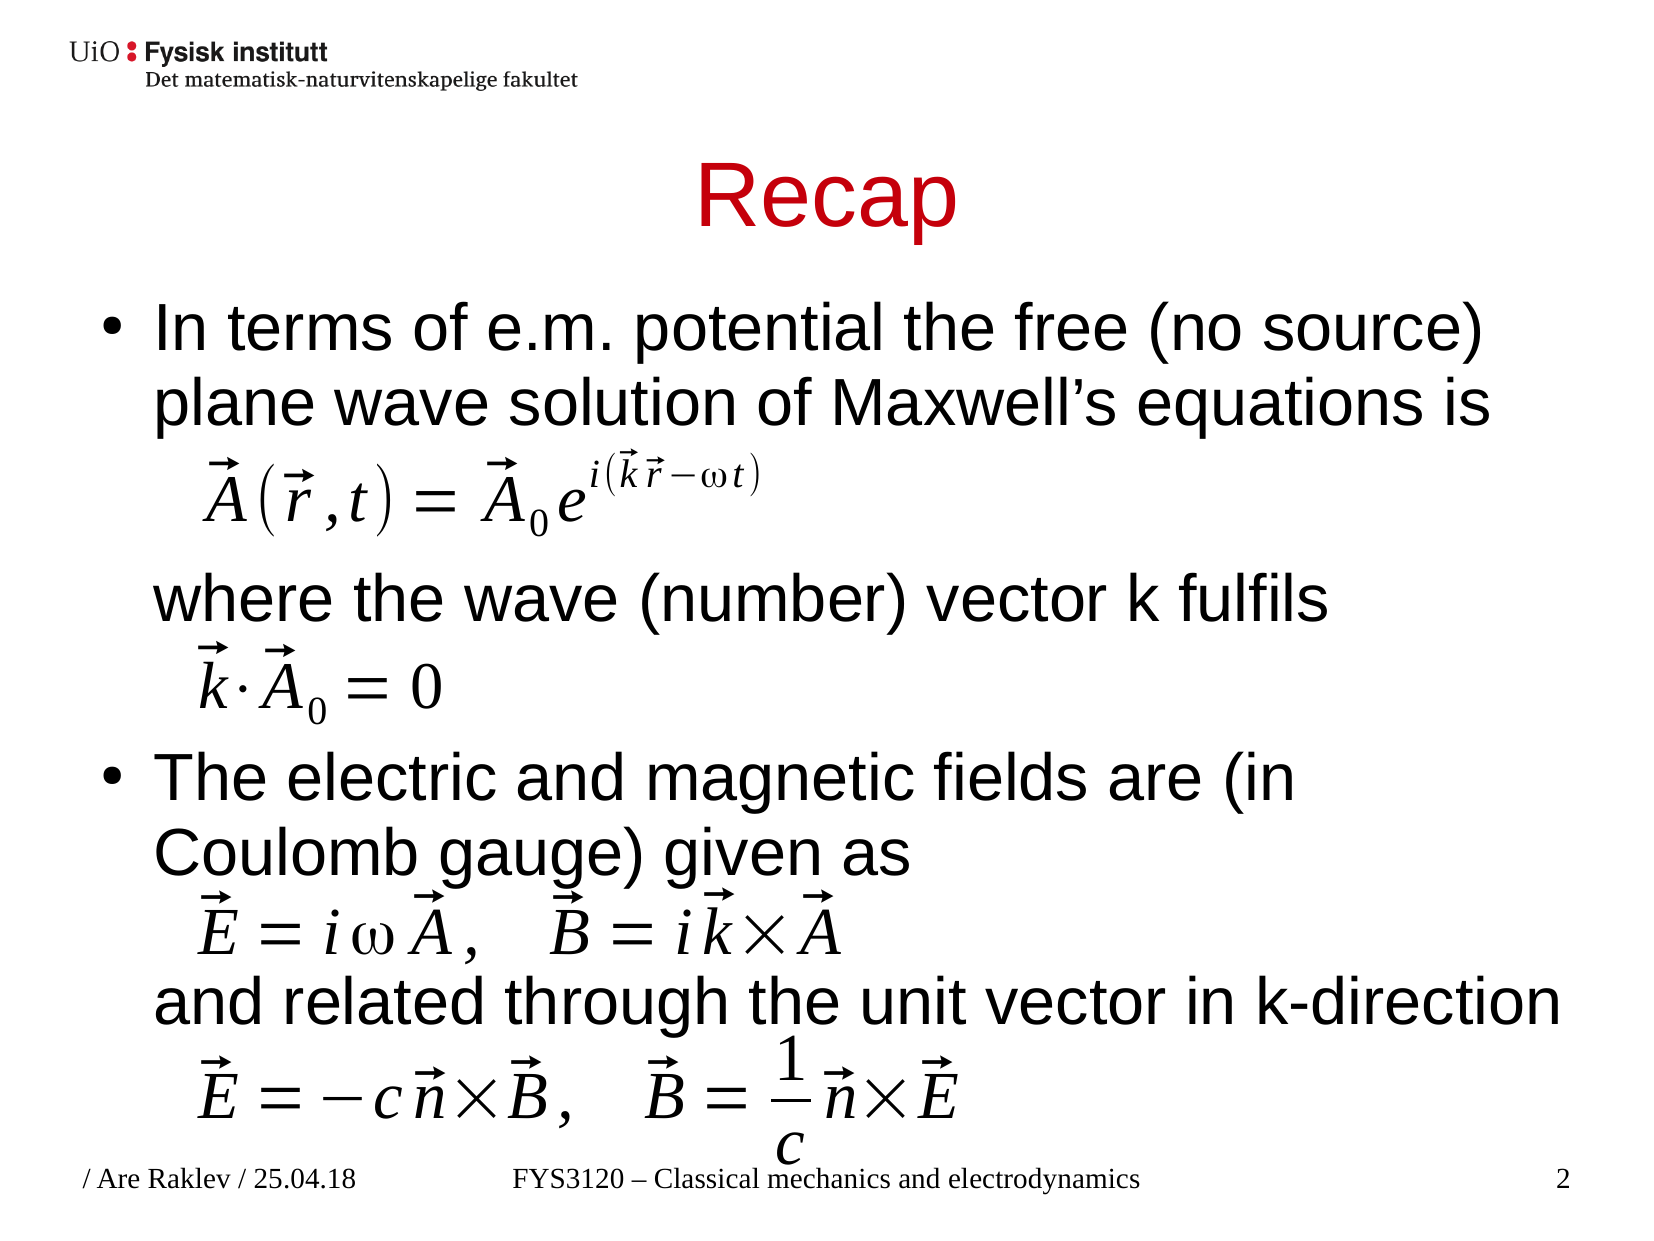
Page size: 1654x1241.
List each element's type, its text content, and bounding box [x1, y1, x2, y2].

picture [68, 37, 581, 93]
title Recap [82, 90, 1571, 290]
chart [187, 1020, 968, 1180]
chart [187, 884, 851, 970]
chart [190, 637, 451, 733]
chart [193, 446, 768, 546]
list In terms of e.m. potential the free (no source) plane wave solution of Maxwell’s equations is where the wave (number) vector k fulfils The electric and magnetic fields are (in Coulomb gauge) given as and related through the unit vector in k-direction [82, 290, 1571, 1147]
